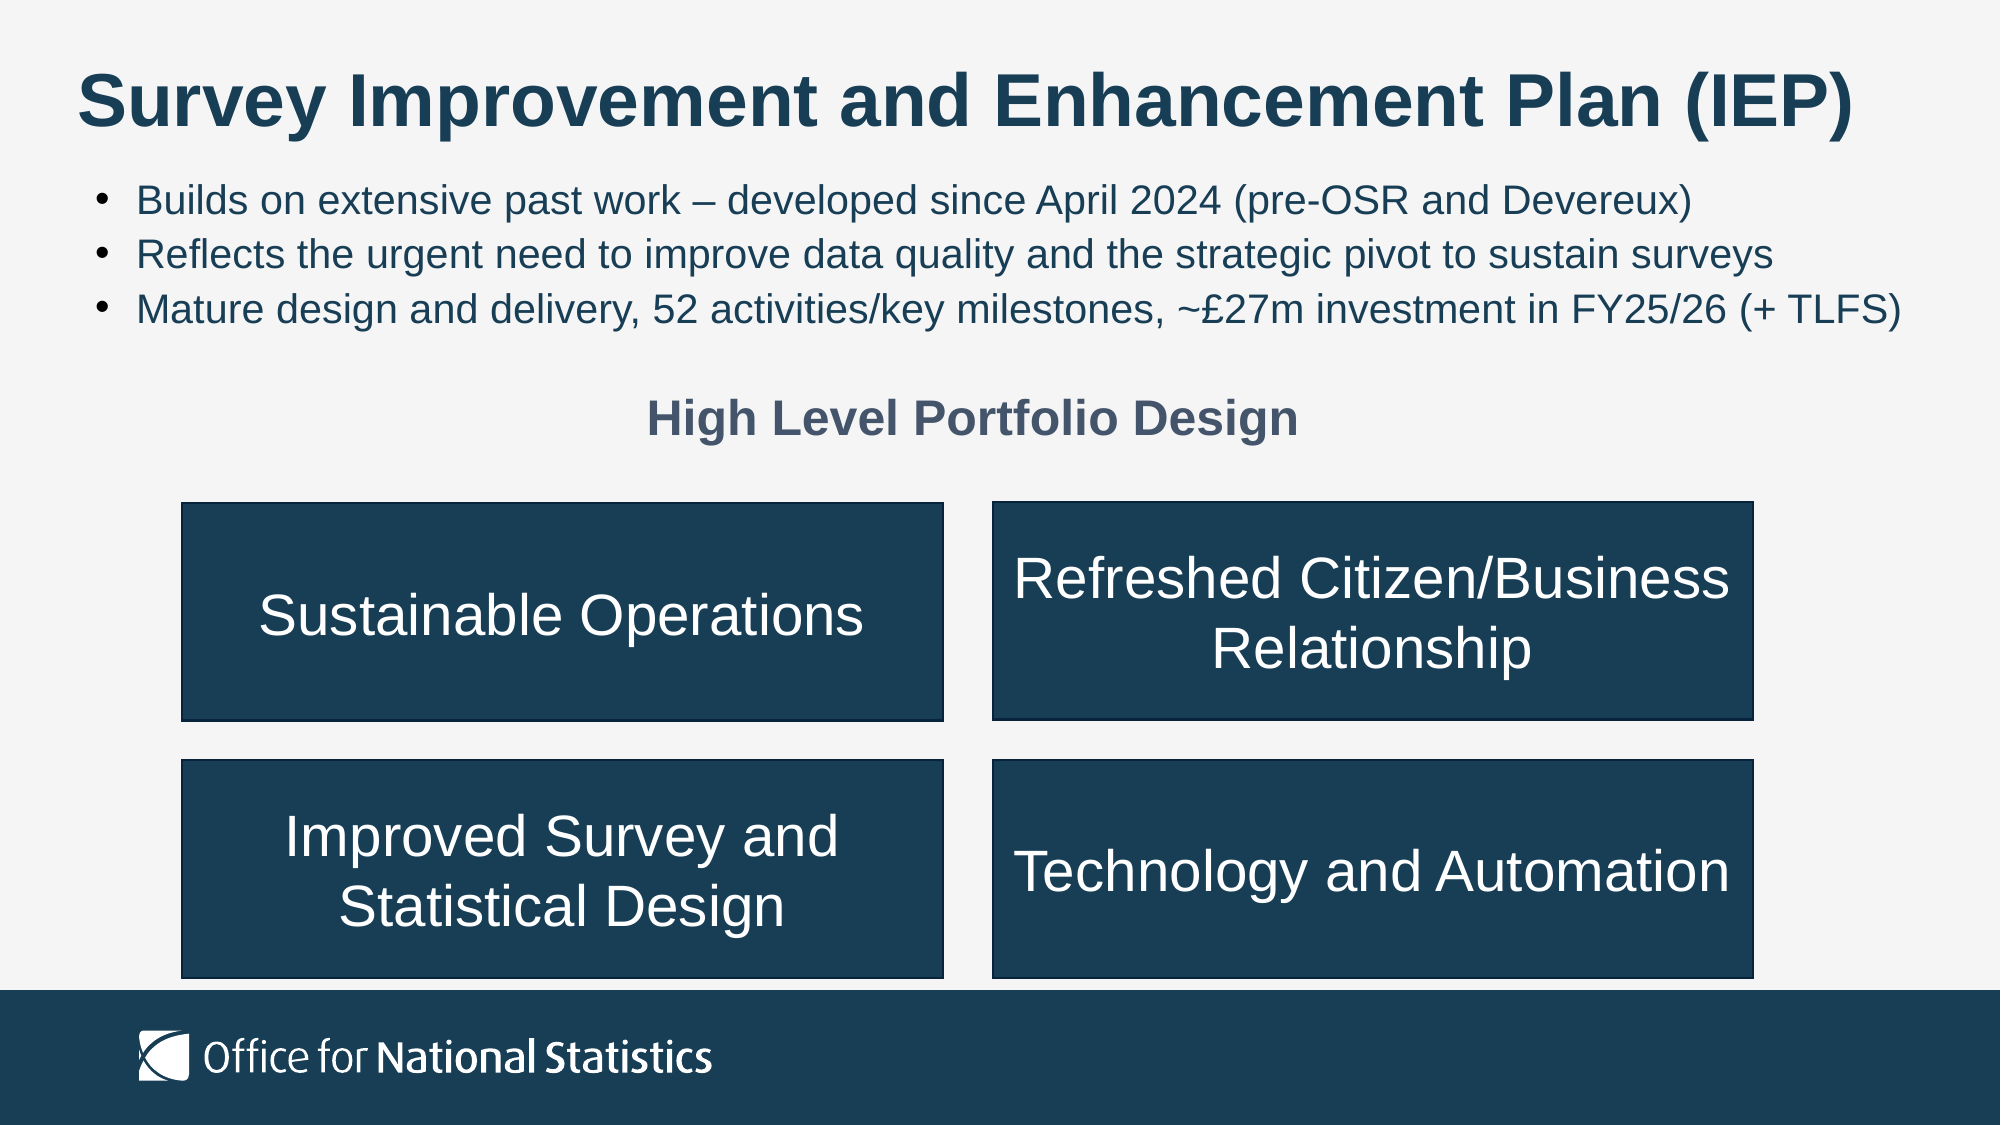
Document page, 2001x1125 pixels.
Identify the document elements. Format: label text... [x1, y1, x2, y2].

text_box High Level Portfolio Design [631, 377, 1321, 454]
text_box Technology and Automation [993, 760, 1753, 978]
title Survey Improvement and Enhancement Plan (IEP) [77, 58, 1940, 156]
text_box Refreshed Citizen/Business Relationship [993, 502, 1753, 719]
text_box Sustainable Operations [182, 503, 943, 721]
list Builds on extensive past work – developed since April 2024 (pre-OSR and Devereux) Reflects the urgent need to improve data quality and the strategic pivot to sustain surveys Mature design and delivery, 52 activities/key milestones, ~£27m investment in FY25/26 (+ TLFS) [95, 168, 1958, 331]
text_box Improved Survey and Statistical Design [182, 760, 943, 978]
